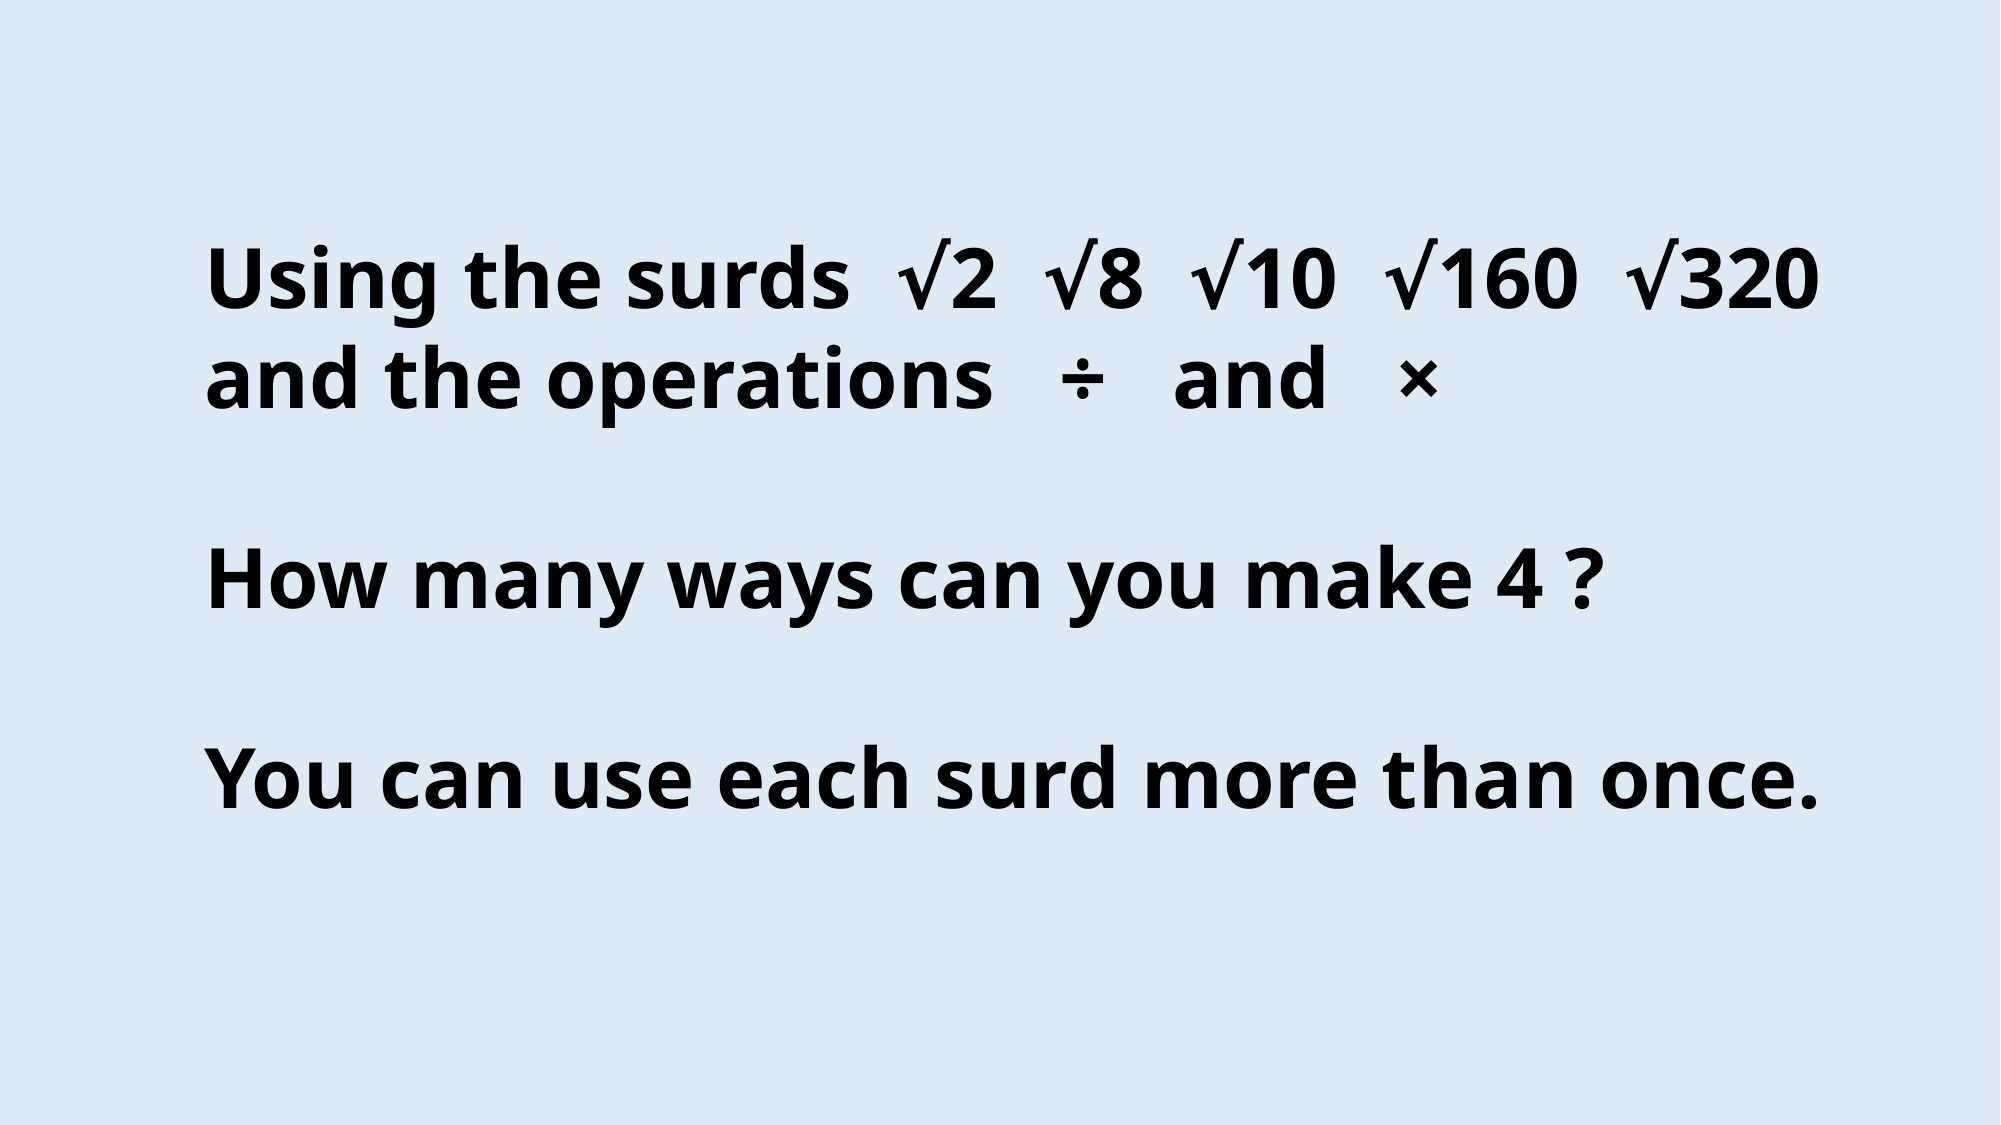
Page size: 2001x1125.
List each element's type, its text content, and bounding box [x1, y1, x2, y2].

text_box Using the surds √2 √8 √10 √160 √320 and the operations ÷ and × How many ways can you make 4 ? You can use each surd more than once. [189, 218, 1870, 833]
